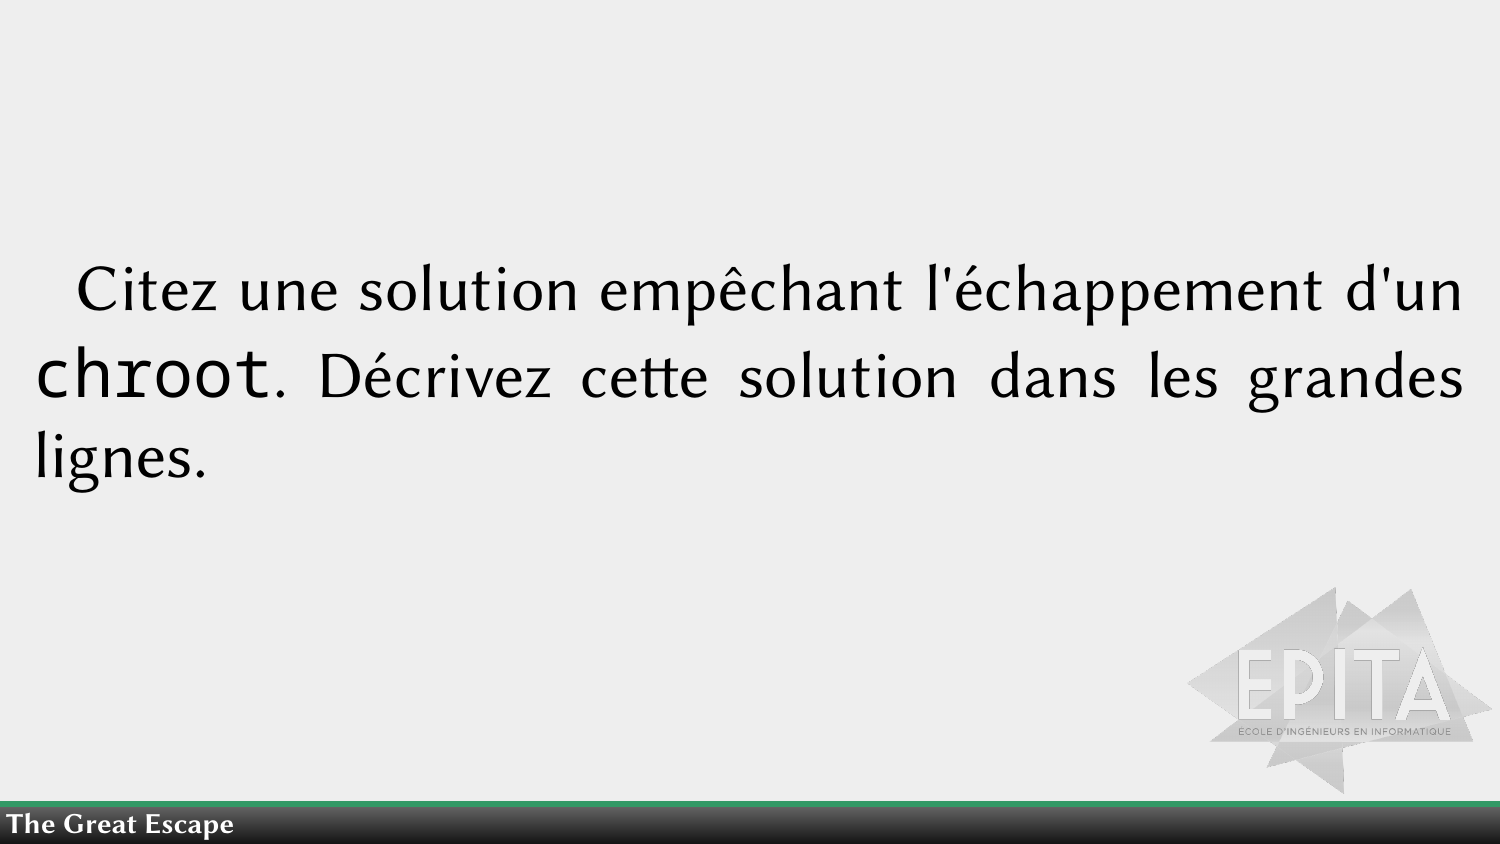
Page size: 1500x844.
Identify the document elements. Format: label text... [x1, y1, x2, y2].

list Citez une solution empêchant l'échappement d'un chroot. Décrivez cette solution dans les grandes lignes. [33, 165, 1467, 579]
title The Great Escape [5, 801, 1075, 844]
picture [1187, 587, 1492, 794]
